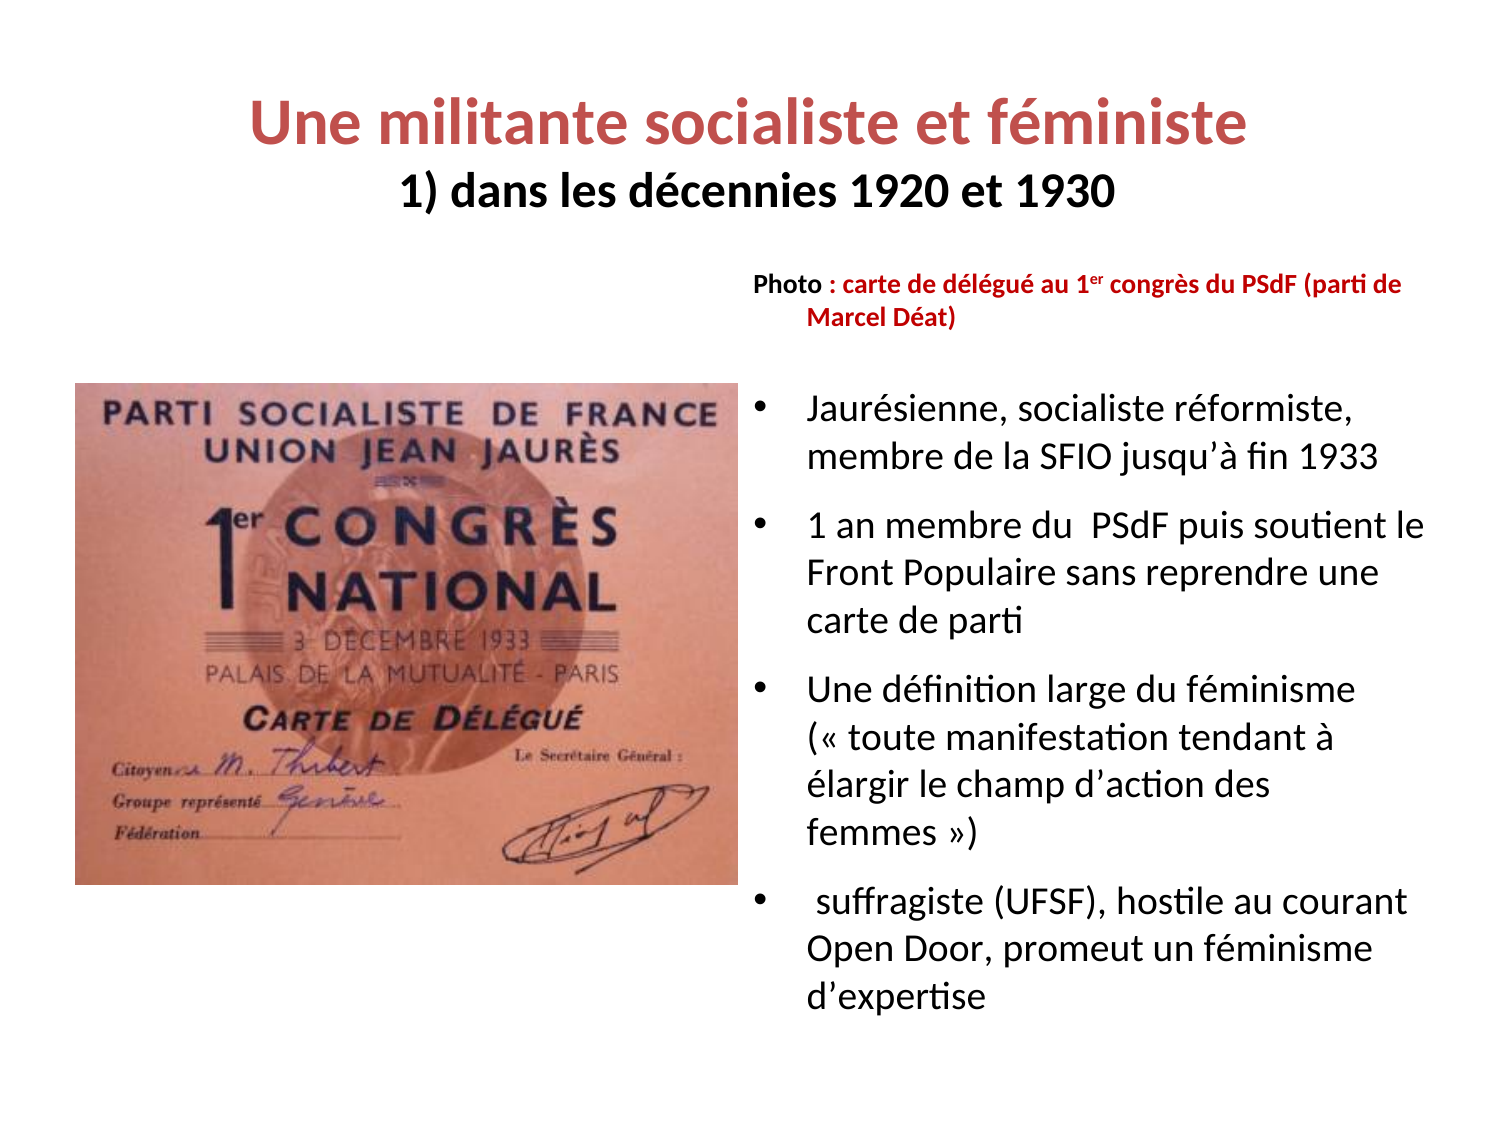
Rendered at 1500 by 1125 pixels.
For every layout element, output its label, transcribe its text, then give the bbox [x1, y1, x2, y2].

list Photo : carte de délégué au 1er congrès du PSdF (parti de Marcel Déat) Jaurésienne, socialiste réformiste, membre de la SFIO jusqu’à fin 1933 1 an membre du PSdF puis soutient le Front Populaire sans reprendre une carte de parti Une définition large du féminisme (« toute manifestation tendant à élargir le champ d’action des femmes ») suffragiste (UFSF), hostile au courant Open Door, promeut un féminisme d’expertise [738, 257, 1454, 1032]
picture [75, 383, 738, 885]
title Une militante socialiste et féministe 1) dans les décennies 1920 et 1930 [82, 128, 1433, 247]
